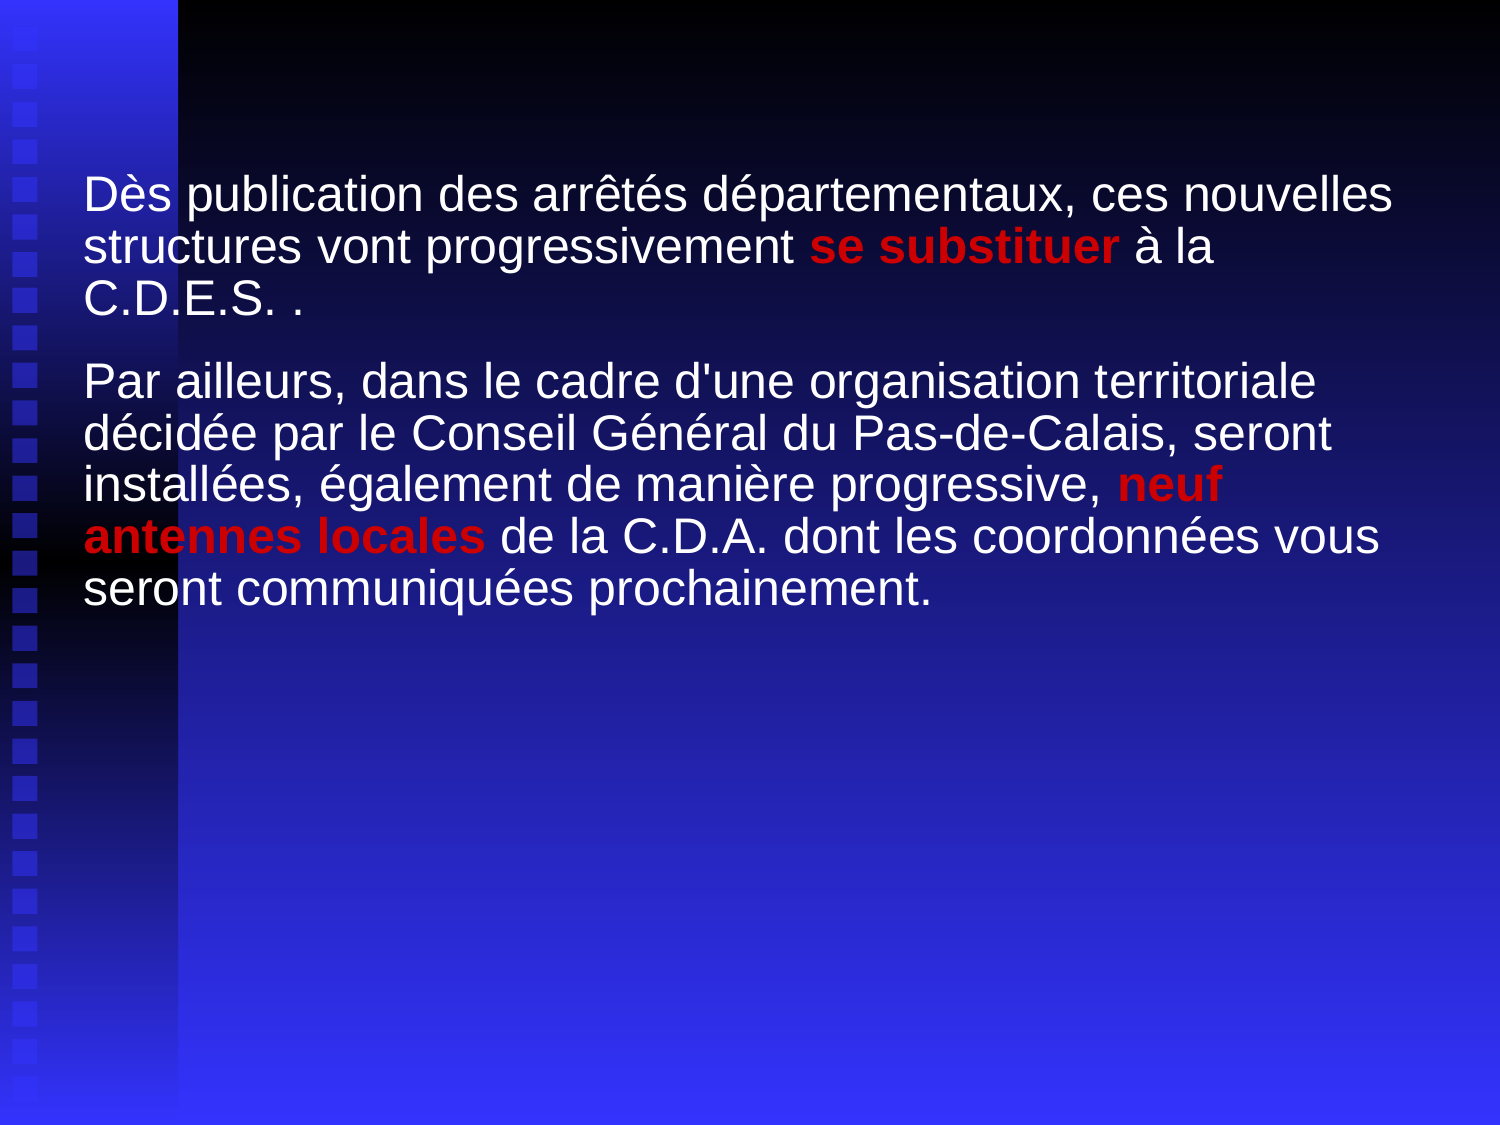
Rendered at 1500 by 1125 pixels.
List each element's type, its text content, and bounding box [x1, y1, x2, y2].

text_box Dès publication des arrêtés départementaux, ces nouvelles structures vont progressivement se substituer à la C.D.E.S. . Par ailleurs, dans le cadre d'une organisation territoriale décidée par le Conseil Général du Pas-de-Calais, seront installées, également de manière progressive, neuf antennes locales de la C.D.A. dont les coordonnées vous seront communiquées prochainement. [68, 162, 1432, 624]
